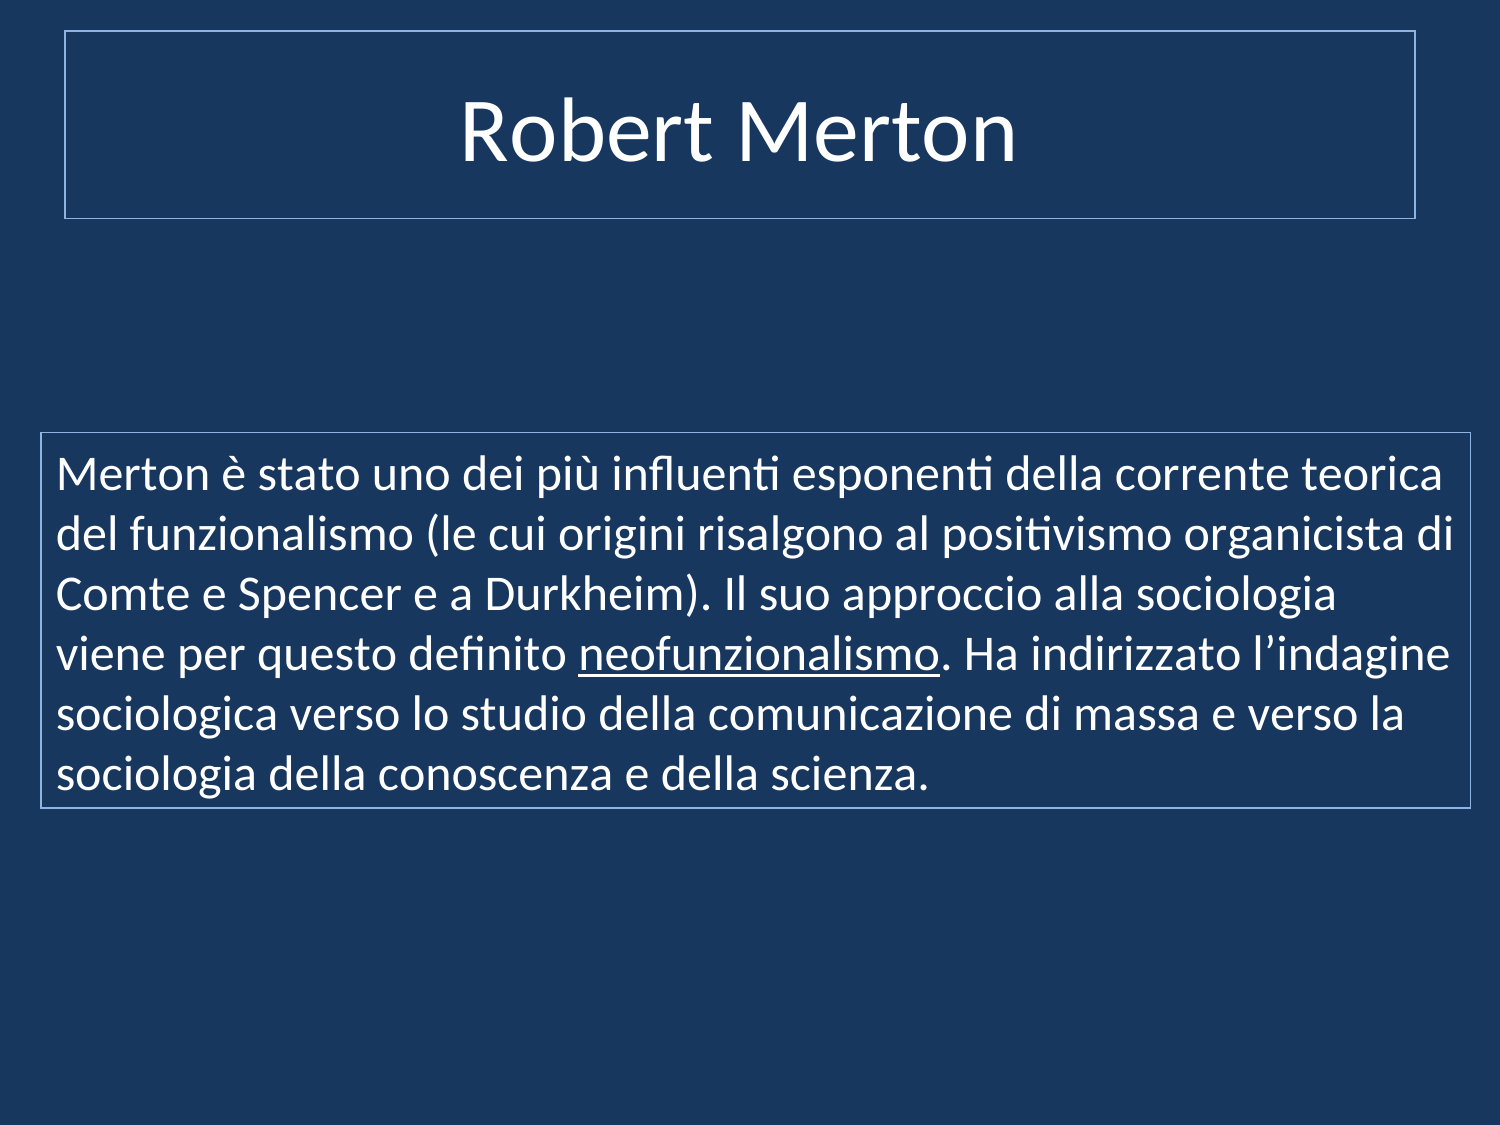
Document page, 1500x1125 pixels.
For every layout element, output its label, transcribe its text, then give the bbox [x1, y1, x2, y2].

text_box Merton è stato uno dei più influenti esponenti della corrente teorica del funzionalismo (le cui origini risalgono al positivismo organicista di Comte e Spencer e a Durkheim). Il suo approccio alla sociologia viene per questo definito neofunzionalismo. Ha indirizzato l’indagine sociologica verso lo studio della comunicazione di massa e verso la sociologia della conoscenza e della scienza. [41, 432, 1471, 808]
title Robert Merton [64, 30, 1415, 219]
